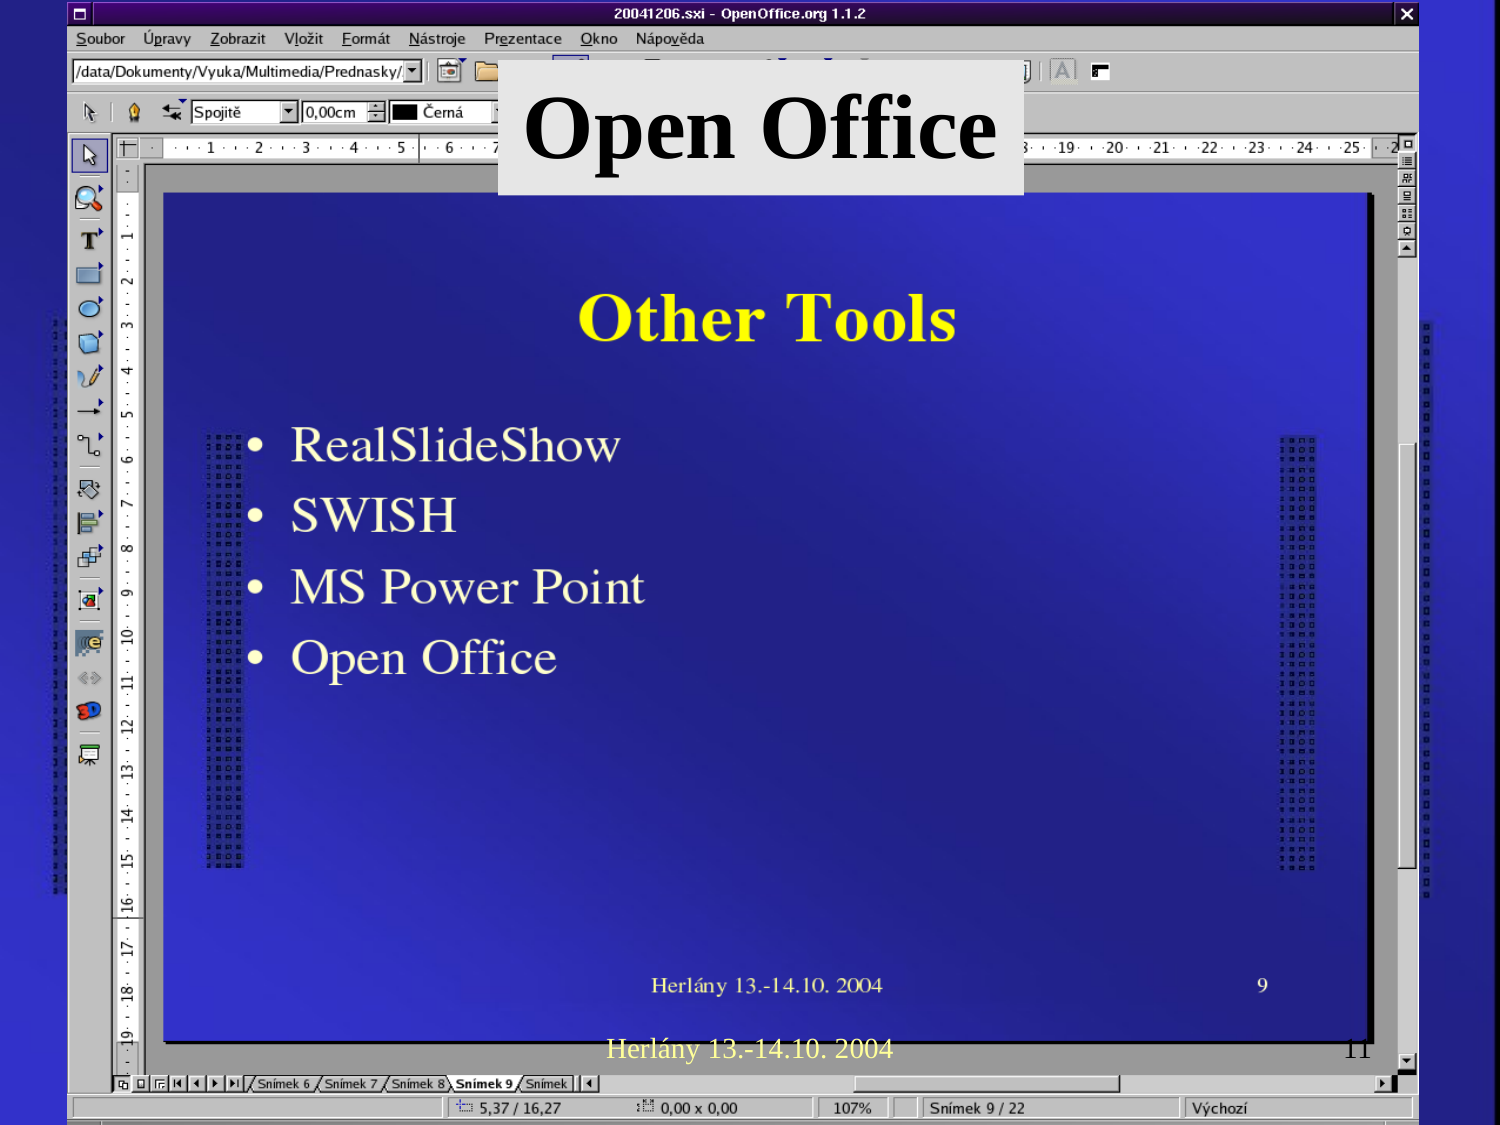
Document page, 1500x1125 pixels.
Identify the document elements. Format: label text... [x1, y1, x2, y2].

text_box <číslo> [1074, 1024, 1388, 1073]
text_box Herlány 13.-14.10. 2004 [512, 1024, 988, 1073]
picture [0, 0, 1500, 1125]
title Open Office [498, 60, 1024, 196]
